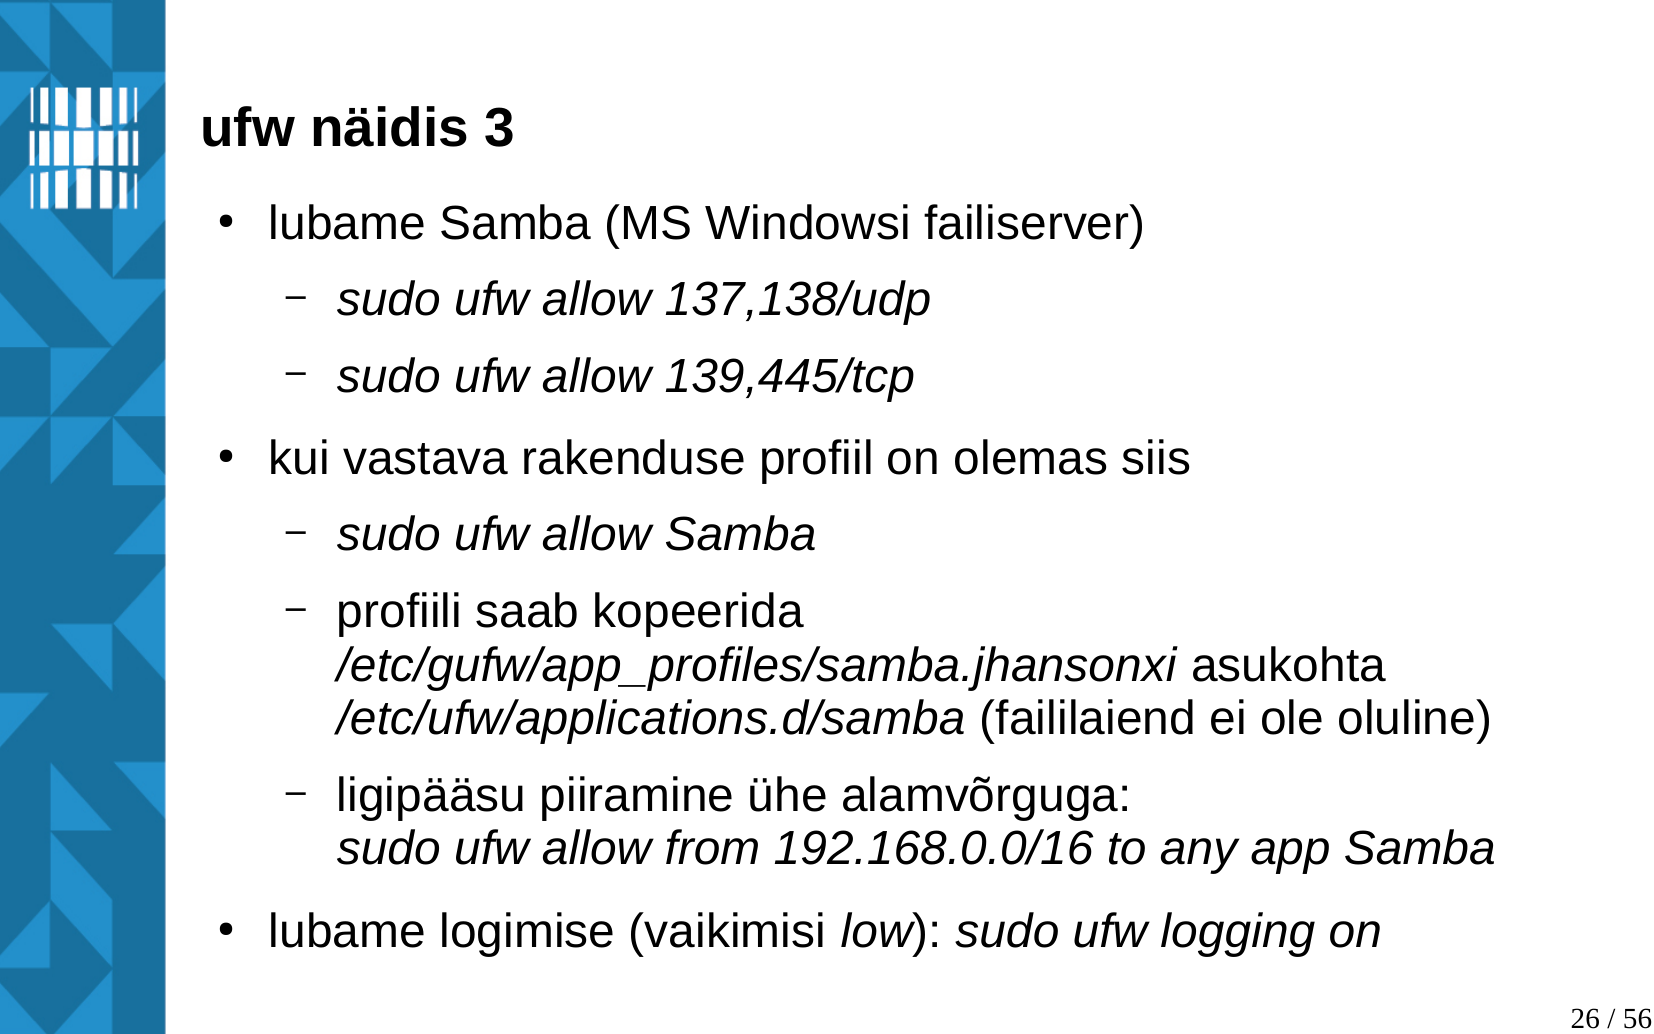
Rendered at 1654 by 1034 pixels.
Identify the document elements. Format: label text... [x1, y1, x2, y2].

title ufw näidis 3 [200, 41, 1595, 214]
list lubame Samba (MS Windowsi failiserver) sudo ufw allow 137,138/udp sudo ufw allow 139,445/tcp kui vastava rakenduse profiil on olemas siis sudo ufw allow Samba profiili saab kopeerida /etc/gufw/app_profiles/samba.jhansonxi asukohta /etc/ufw/applications.d/samba (faililaiend ei ole oluline) ligipääsu piiramine ühe alamvõrguga: sudo ufw allow from 192.168.0.0/16 to any app Samba lubame logimise (vaikimisi low): sudo ufw logging on [200, 195, 1536, 963]
